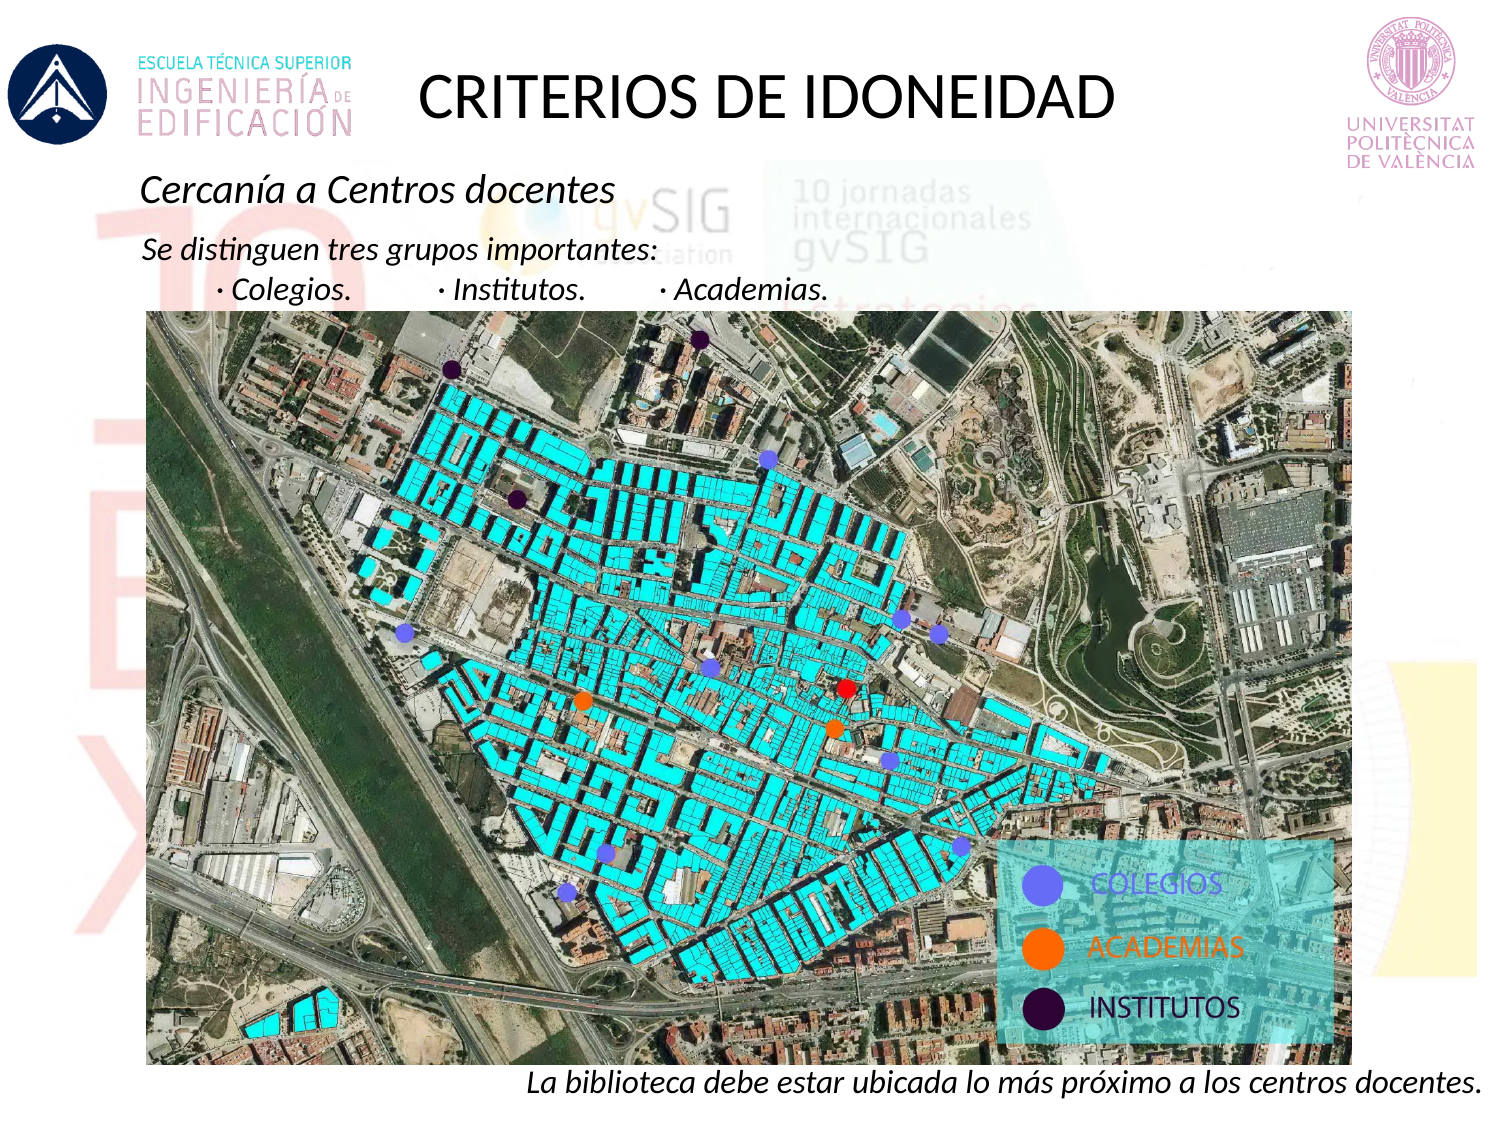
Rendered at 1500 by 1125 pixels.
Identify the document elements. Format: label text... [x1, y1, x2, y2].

text_box CRITERIOS DE IDONEIDAD [288, 44, 1248, 140]
text_box La biblioteca debe estar ubicada lo más próximo a los centros docentes. [304, 1052, 1500, 1108]
text_box Cercanía a Centros docentes [51, 154, 1447, 219]
picture [0, 0, 1491, 1125]
text_box Se distinguen tres grupos importantes: · Colegios. · Institutos. · Academias. [52, 219, 1248, 355]
